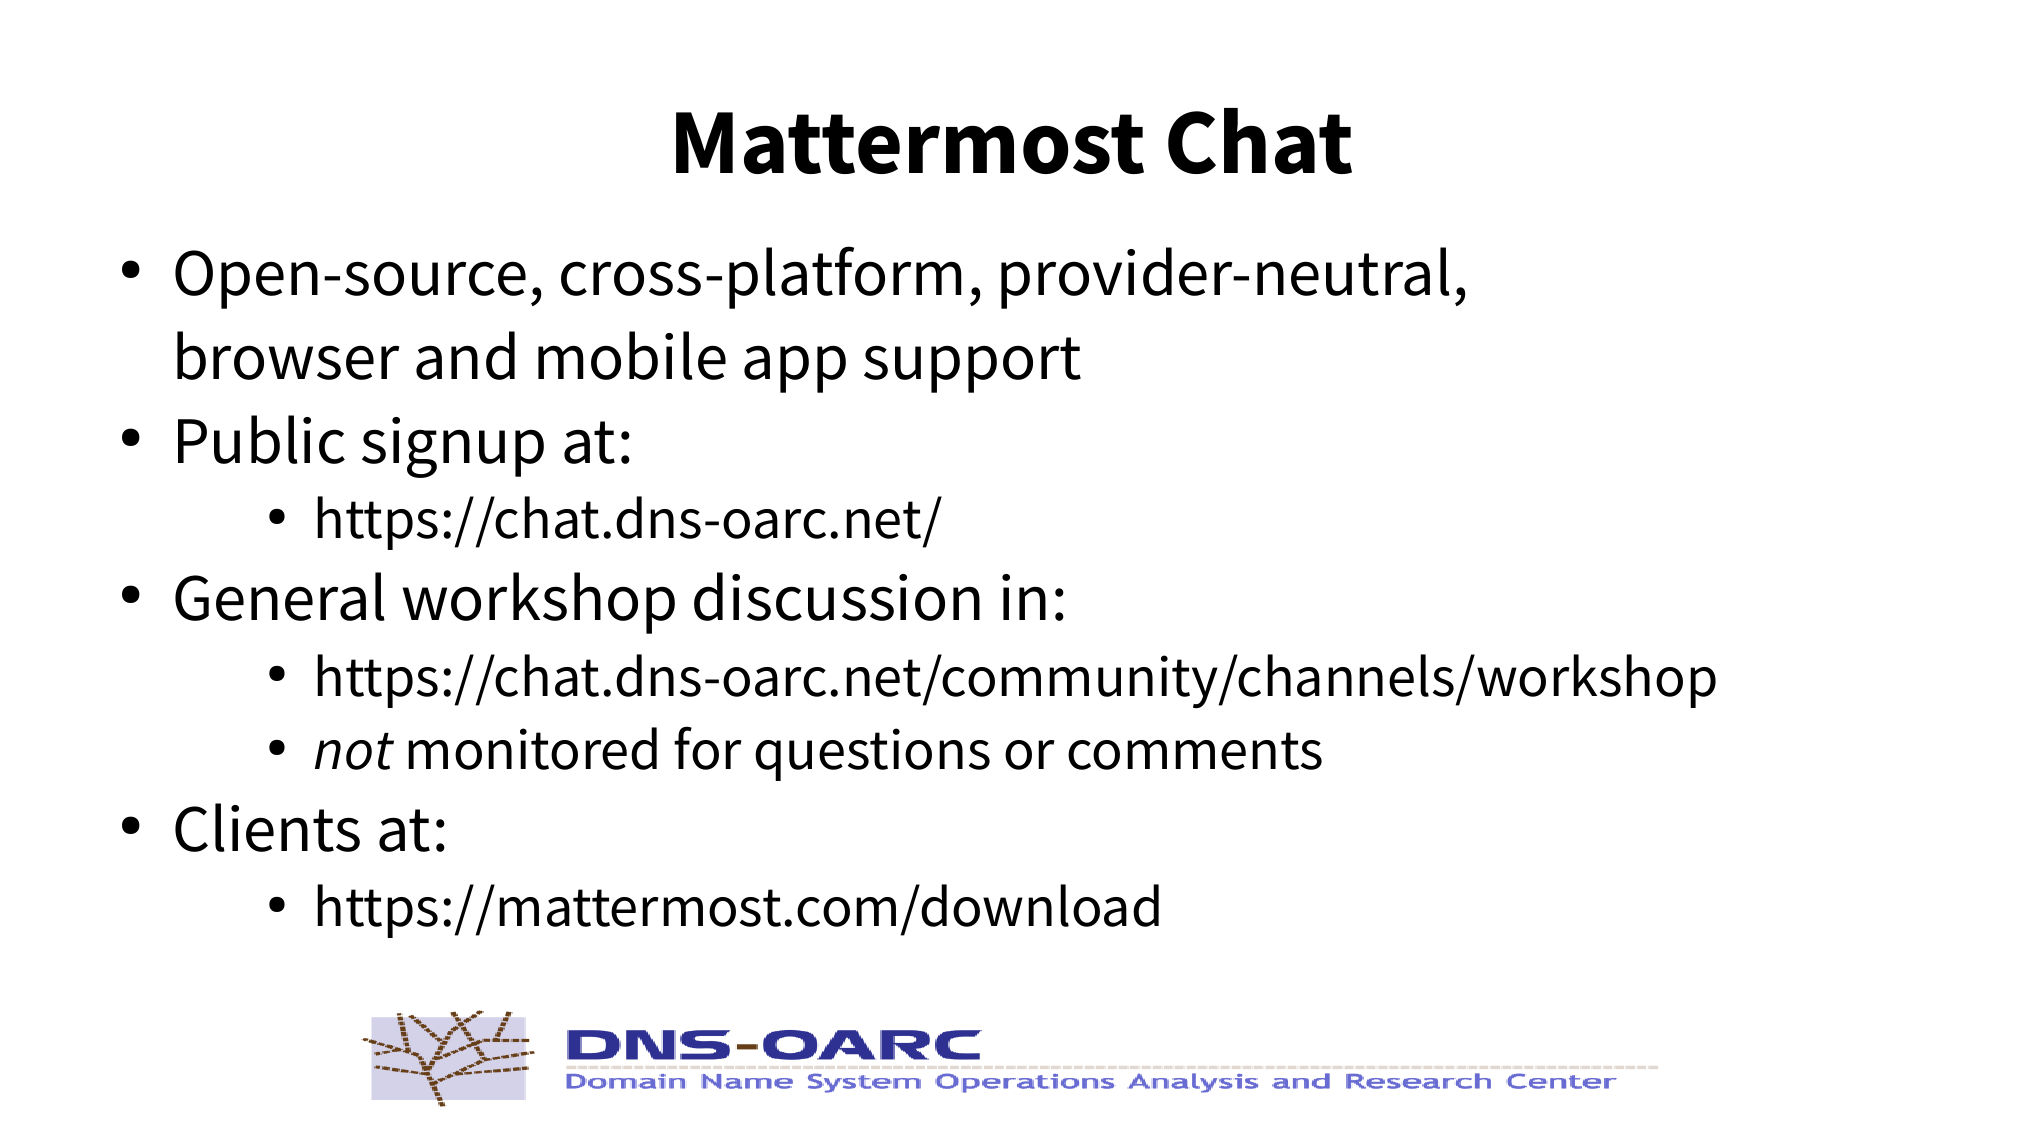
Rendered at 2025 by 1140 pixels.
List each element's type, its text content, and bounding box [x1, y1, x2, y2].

picture [289, 1004, 1700, 1113]
list Open-source, cross-platform, provider-neutral, browser and mobile app support Public signup at: https://chat.dns-oarc.net/ General workshop discussion in: https://chat.dns-oarc.net/community/channels/workshop not monitored for questions or comments Clients at: https://mattermost.com/download [101, 229, 1924, 891]
title Mattermost Chat [101, 45, 1924, 229]
